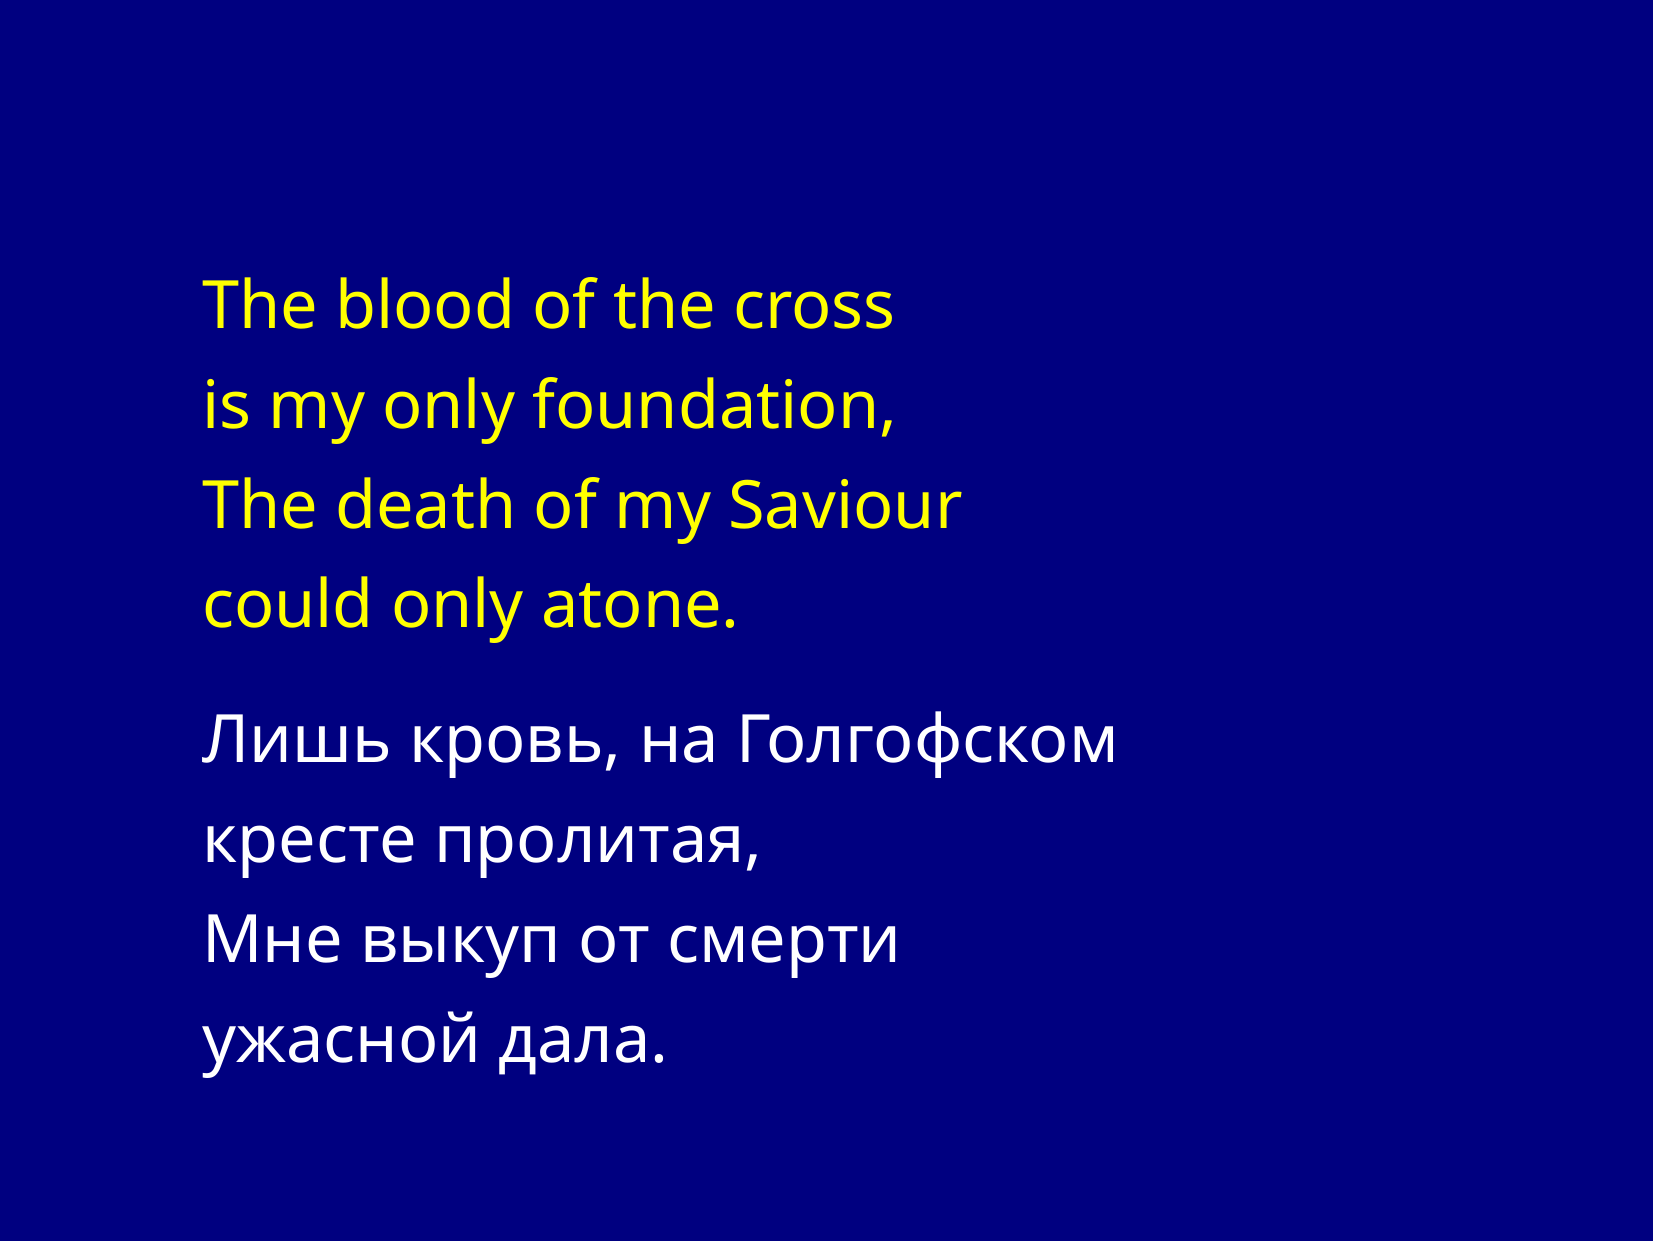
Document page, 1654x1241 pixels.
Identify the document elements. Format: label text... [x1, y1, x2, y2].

text_box Лишь кровь, на Голгофском кресте пролитая, Мне выкуп от смерти ужасной дала. [75, 675, 1576, 1163]
text_box The blood of the cross is my only foundation, The death of my Saviour could only atone. [75, 150, 1576, 638]
